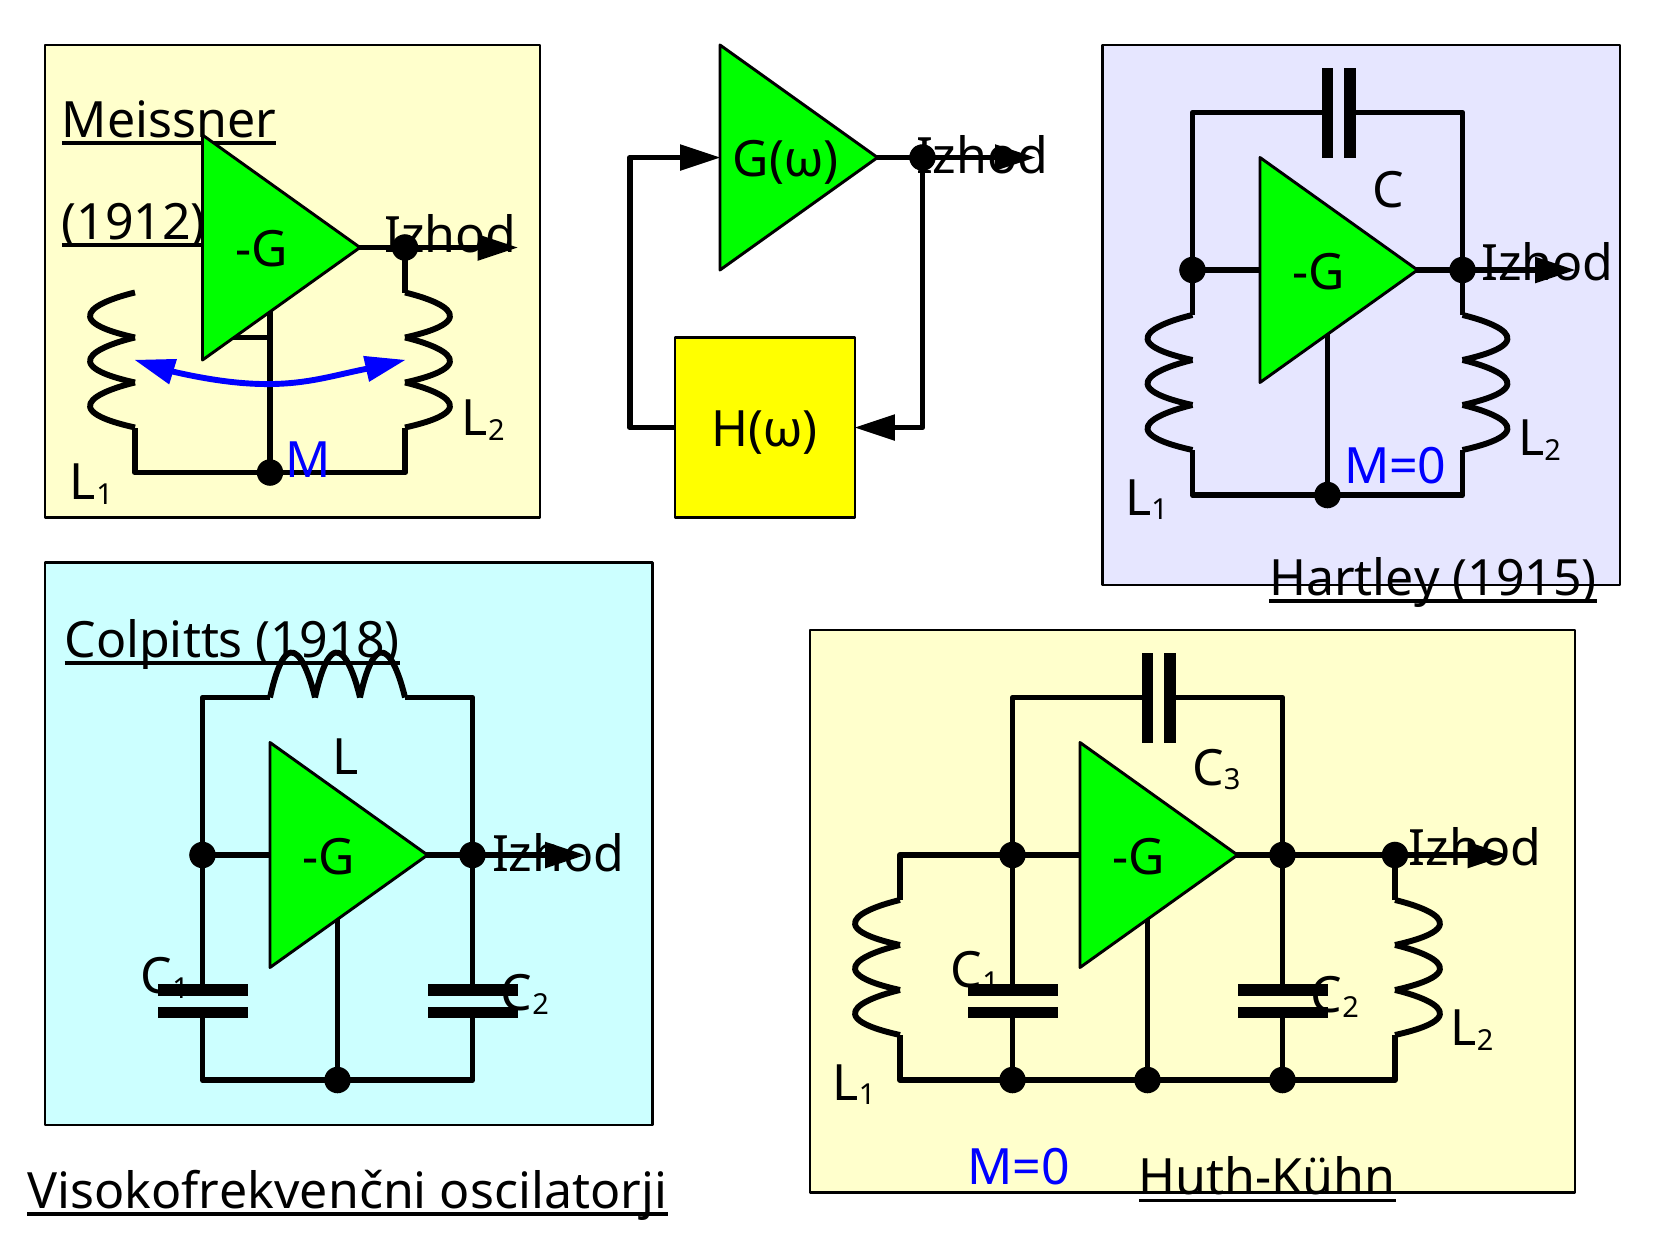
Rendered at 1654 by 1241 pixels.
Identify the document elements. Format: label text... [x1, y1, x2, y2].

text_box G(ω) [720, 45, 878, 271]
text_box [1458, 569, 1480, 586]
text_box C3 [1192, 697, 1261, 775]
text_box Izhod [915, 86, 1054, 147]
text_box L1 [832, 1012, 901, 1090]
text_box -G [1080, 742, 1238, 968]
text_box [1520, 569, 1537, 586]
text_box [1563, 271, 1574, 277]
text_box -G [1260, 157, 1418, 383]
text_box L2 [1450, 958, 1519, 1036]
text_box -G [202, 135, 361, 361]
text_box [1542, 569, 1574, 586]
text_box C [1372, 119, 1418, 181]
text_box C2 [1310, 924, 1379, 1002]
text_box [1381, 569, 1393, 586]
text_box Meissner (1912) [61, 49, 428, 111]
text_box [1278, 569, 1297, 574]
text_box [1248, 1168, 1276, 1193]
text_box [1310, 1168, 1324, 1191]
text_box L2 [461, 348, 530, 425]
text_box L1 [70, 412, 138, 489]
text_box L1 [1125, 427, 1193, 505]
text_box [1301, 569, 1326, 586]
text_box [1330, 273, 1504, 492]
text_box [1561, 569, 1590, 586]
text_box [1373, 1170, 1387, 1193]
text_box [1280, 1168, 1287, 1176]
text_box [1512, 254, 1525, 267]
text_box H(ω) [675, 337, 856, 518]
text_box [1170, 1168, 1182, 1193]
text_box Izhod [492, 783, 631, 845]
text_box M=0 [967, 1096, 1088, 1157]
text_box [1147, 1177, 1166, 1193]
text_box [1492, 254, 1514, 267]
text_box C1 [950, 900, 1019, 977]
text_box [1147, 1168, 1166, 1173]
text_box [1503, 569, 1518, 578]
text_box [1433, 569, 1456, 586]
text_box [1485, 569, 1517, 586]
text_box Izhod [1480, 192, 1619, 254]
text_box Visokofrekvenčni oscilatorji [27, 1154, 676, 1216]
text_box [1424, 456, 1439, 480]
text_box [1589, 256, 1604, 277]
text_box L2 [1518, 368, 1586, 454]
text_box C1 [140, 905, 209, 983]
text_box [1278, 578, 1297, 586]
text_box [1545, 254, 1560, 263]
text_box [1280, 1177, 1296, 1193]
text_box [1392, 569, 1421, 586]
text_box [45, 45, 541, 518]
text_box M [285, 389, 331, 450]
text_box Hartley (1915) [1269, 507, 1610, 569]
text_box -G [270, 742, 428, 968]
text_box [45, 562, 653, 1126]
text_box [1288, 1168, 1309, 1193]
text_box [1363, 569, 1376, 586]
text_box [1342, 1170, 1356, 1193]
text_box [1183, 1168, 1197, 1191]
text_box [1329, 1168, 1337, 1193]
text_box [1313, 582, 1326, 586]
text_box [1102, 45, 1621, 586]
text_box Huth-Kühn (1917) [1138, 1107, 1547, 1168]
text_box M=0 [1344, 395, 1464, 456]
text_box C2 [500, 922, 569, 1000]
text_box [1343, 569, 1359, 586]
text_box Colpitts (1918) [64, 569, 406, 631]
text_box [1327, 569, 1338, 586]
text_box [810, 630, 1576, 1193]
text_box [1419, 569, 1434, 586]
text_box [1151, 273, 1325, 492]
text_box [1215, 1168, 1228, 1193]
text_box [1530, 257, 1535, 267]
text_box [1392, 571, 1406, 579]
text_box [1202, 1168, 1213, 1193]
text_box [1357, 1168, 1368, 1193]
text_box [1233, 1170, 1247, 1193]
text_box [1464, 409, 1504, 446]
text_box L [332, 686, 378, 748]
text_box Izhod [384, 164, 523, 226]
text_box Izhod [1408, 777, 1547, 839]
text_box [1359, 456, 1374, 476]
text_box [1560, 256, 1575, 269]
